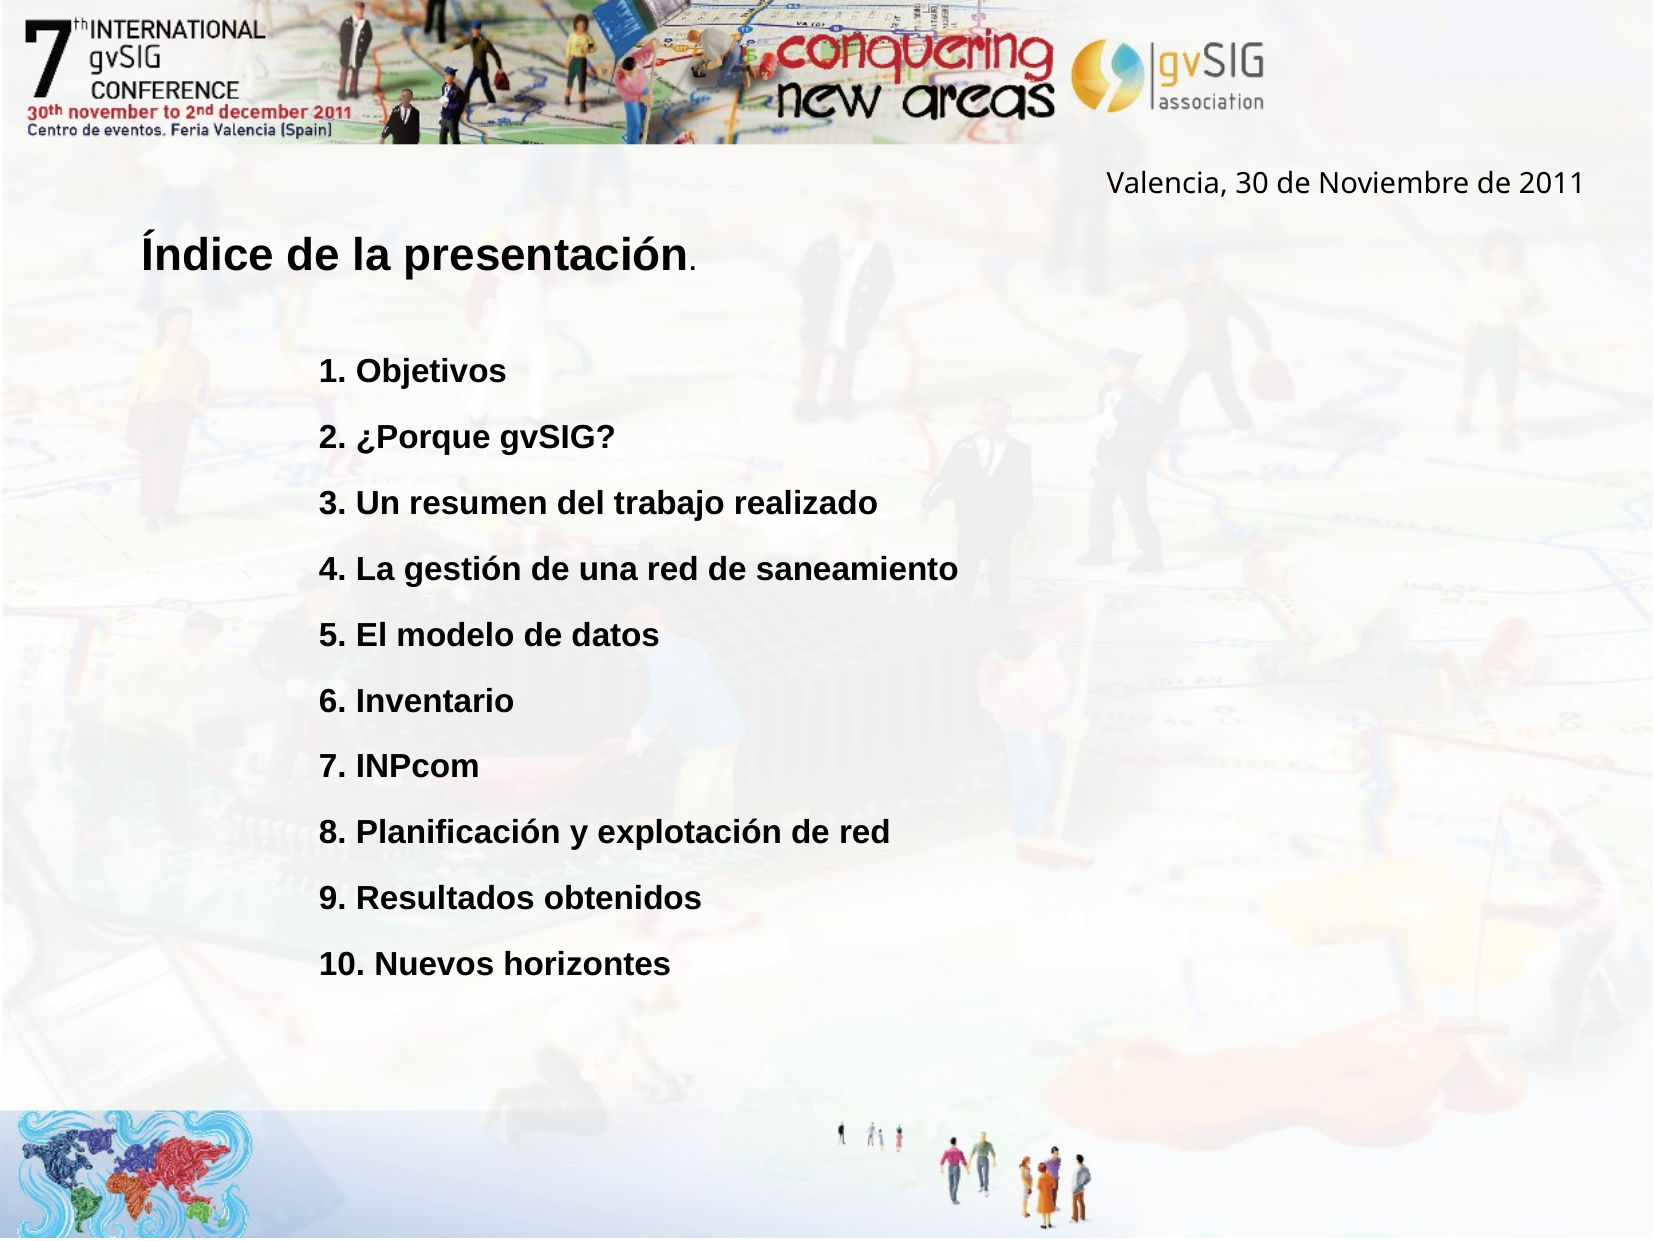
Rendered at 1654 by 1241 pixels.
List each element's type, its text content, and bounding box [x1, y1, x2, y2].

title Valencia, 30 de Noviembre de 2011 [1051, 156, 1642, 207]
picture [0, 0, 1653, 1238]
text_box 1. Objetivos 2. ¿Porque gvSIG? 3. Un resumen del trabajo realizado 4. La gestión de una red de saneamiento 5. El modelo de datos 6. Inventario 7. INPcom 8. Planificación y explotación de red 9. Resultados obtenidos 10. Nuevos horizontes [318, 343, 1105, 1021]
subtitle Índice de la presentación. [141, 228, 821, 281]
